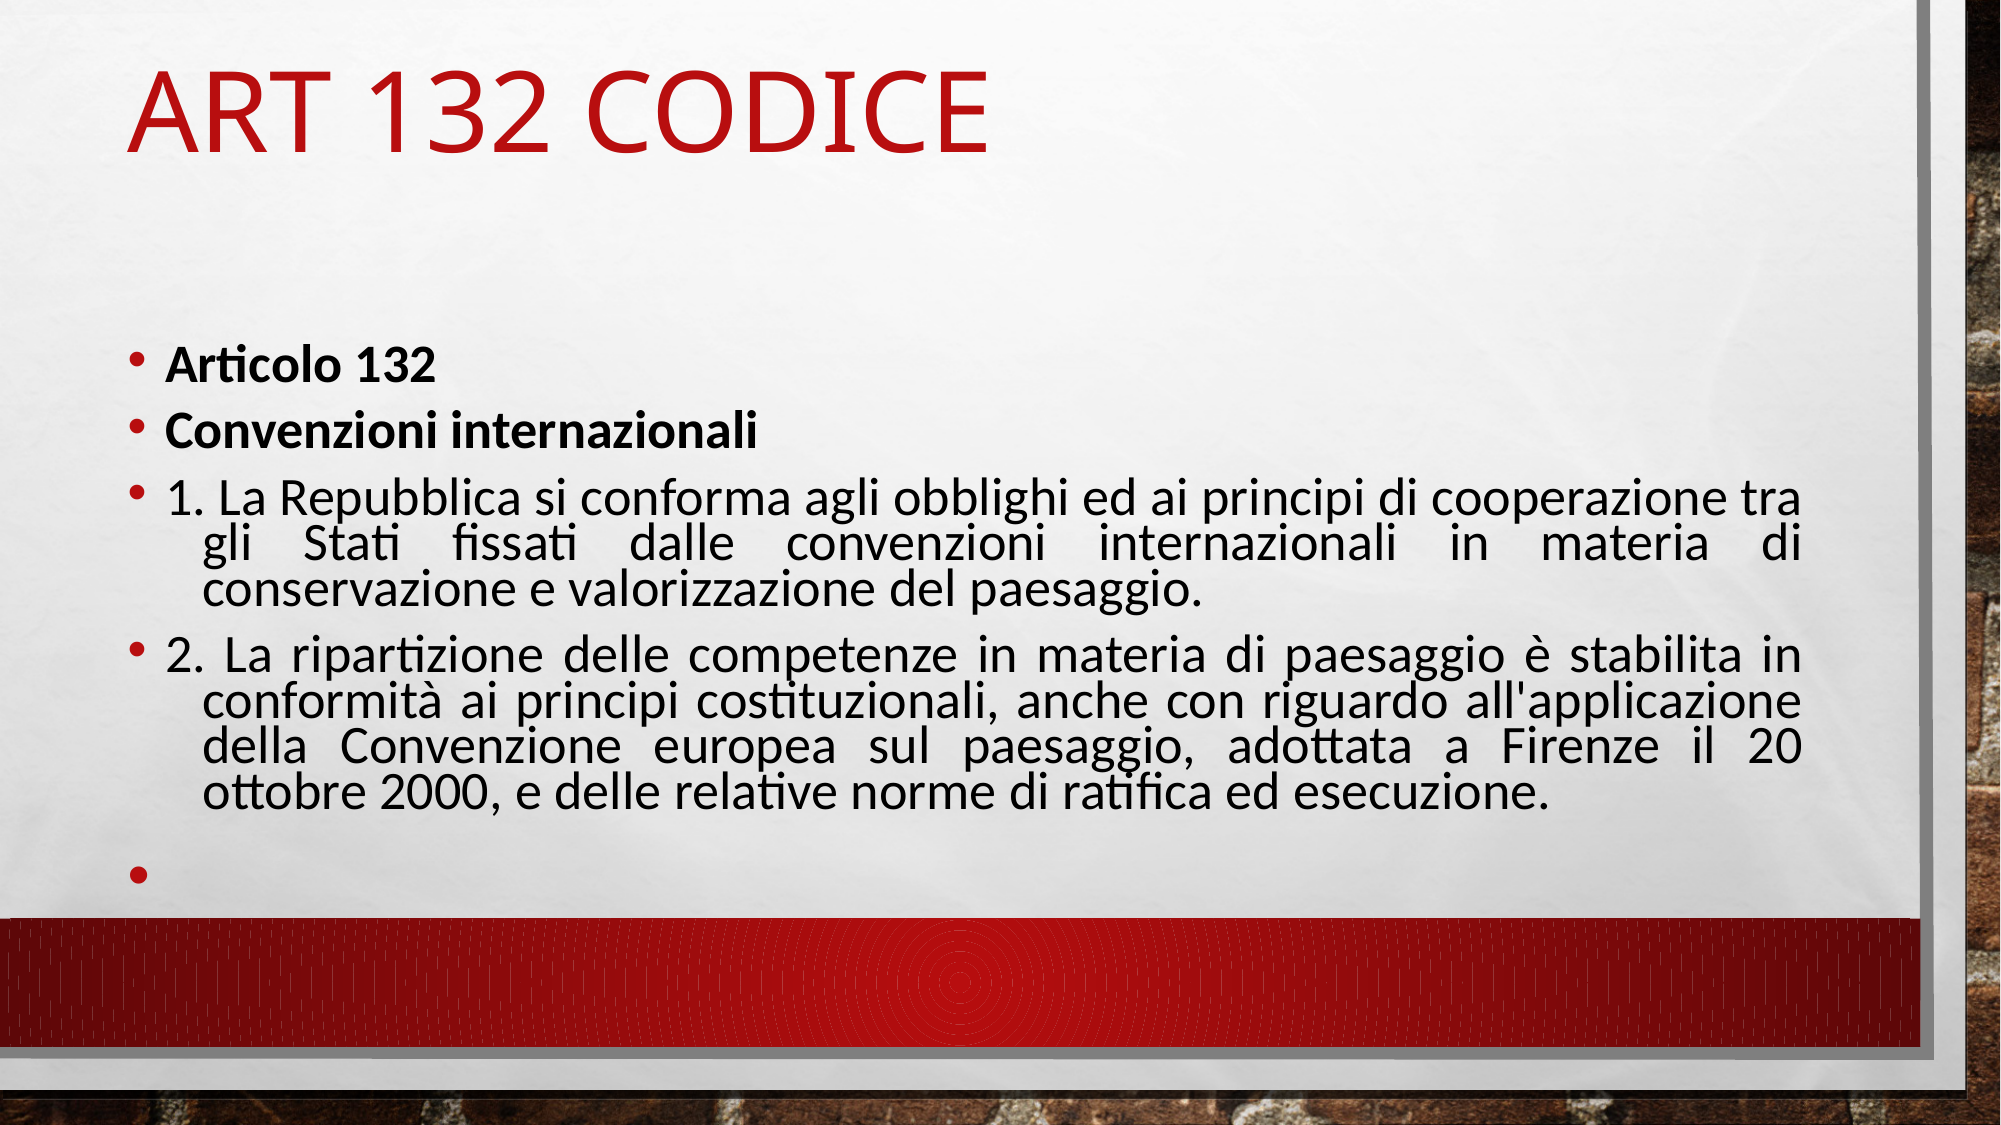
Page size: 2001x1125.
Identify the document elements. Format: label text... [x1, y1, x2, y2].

title Art 132 codice [112, 42, 1819, 191]
list Articolo 132 Convenzioni internazionali 1. La Repubblica si conforma agli obblighi ed ai principi di cooperazione tra gli Stati fissati dalle convenzioni internazionali in materia di conservazione e valorizzazione del paesaggio. 2. La ripartizione delle competenze in materia di paesaggio è stabilita in conformità ai principi costituzionali, anche con riguardo all'applicazione della Convenzione europea sul paesaggio, adottata a Firenze il 20 ottobre 2000, e delle relative norme di ratifica ed esecuzione. [112, 338, 1818, 882]
